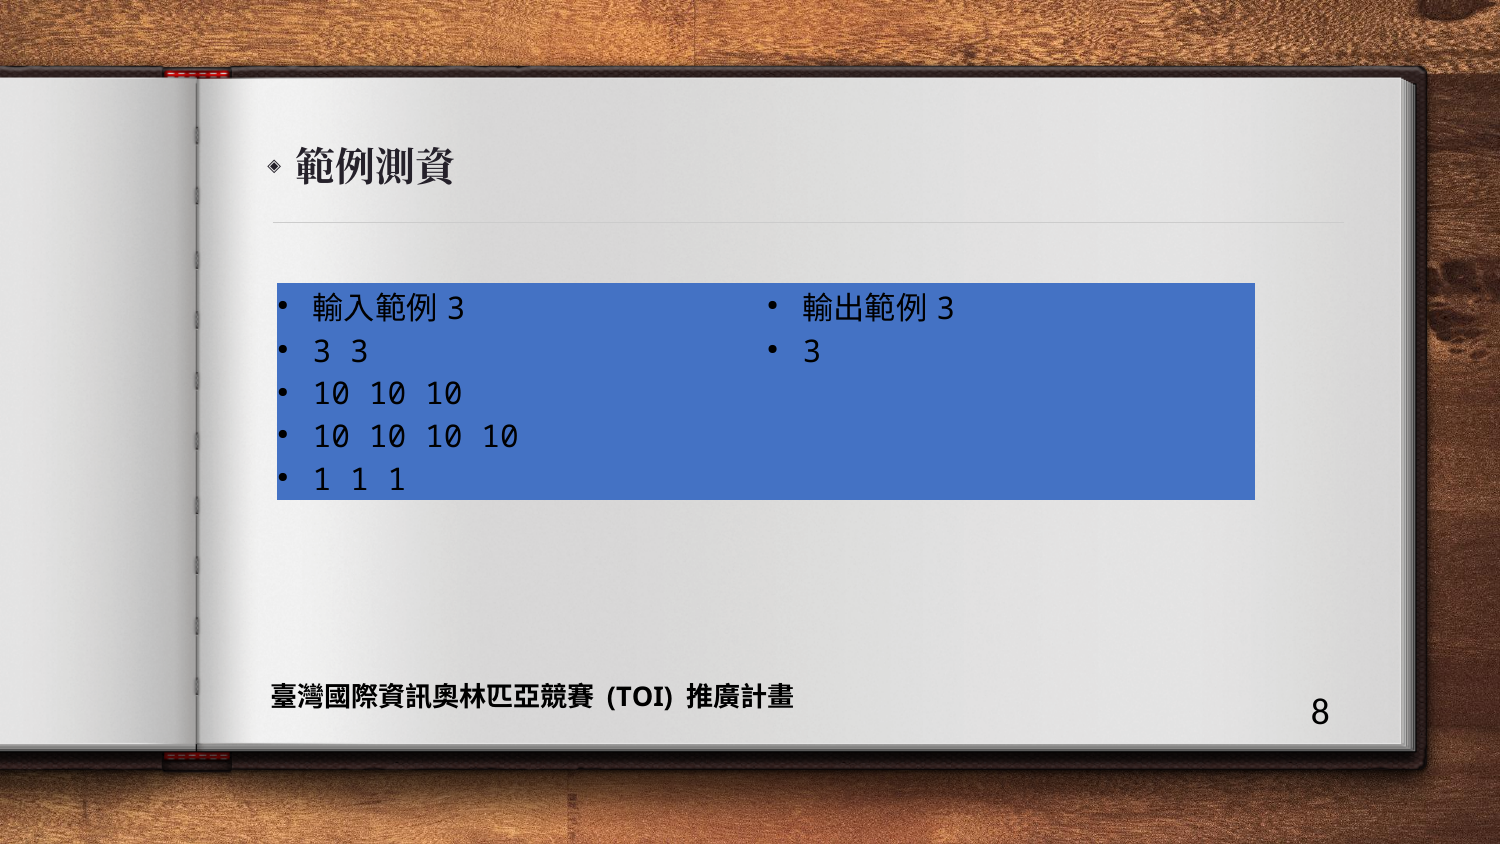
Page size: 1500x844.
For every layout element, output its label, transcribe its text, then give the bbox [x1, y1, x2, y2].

table_header 輸入範例3 3 3 10 10 10 10 10 10 10 1 1 1 [277, 283, 767, 500]
list 範例測資 [252, 126, 1194, 205]
text_box [1295, 672, 1386, 737]
table_header 輸出範例3 3 [767, 283, 1255, 500]
